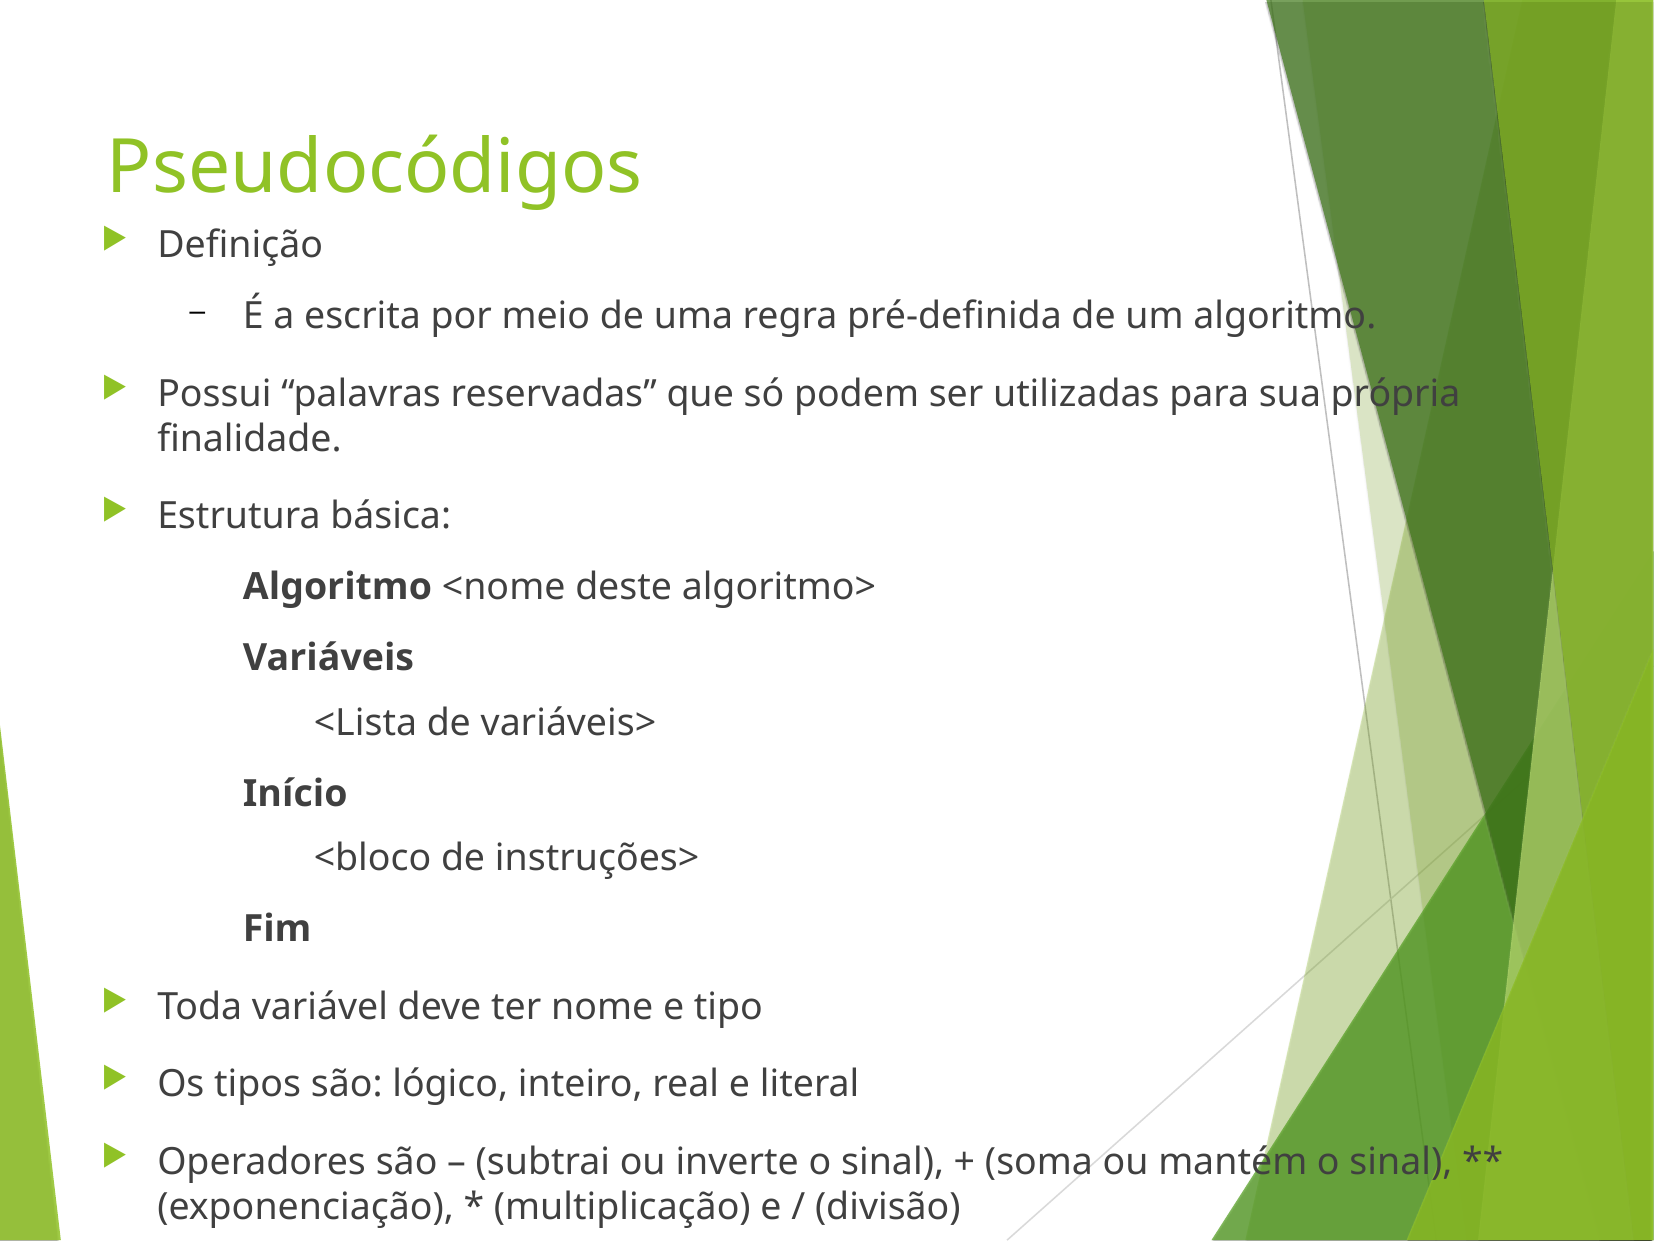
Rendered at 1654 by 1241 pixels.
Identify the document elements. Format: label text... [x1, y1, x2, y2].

title Pseudocódigos [91, 110, 1258, 212]
list Definição É a escrita por meio de uma regra pré-definida de um algoritmo. Possui “palavras reservadas” que só podem ser utilizadas para sua própria finalidade. Estrutura básica: Algoritmo <nome deste algoritmo> Variáveis <Lista de variáveis> Início <bloco de instruções> Fim Toda variável deve ter nome e tipo Os tipos são: lógico, inteiro, real e literal Operadores são – (subtrai ou inverte o sinal), + (soma ou mantém o sinal), ** (exponenciação), * (multiplicação) e / (divisão) [86, 212, 1654, 1049]
